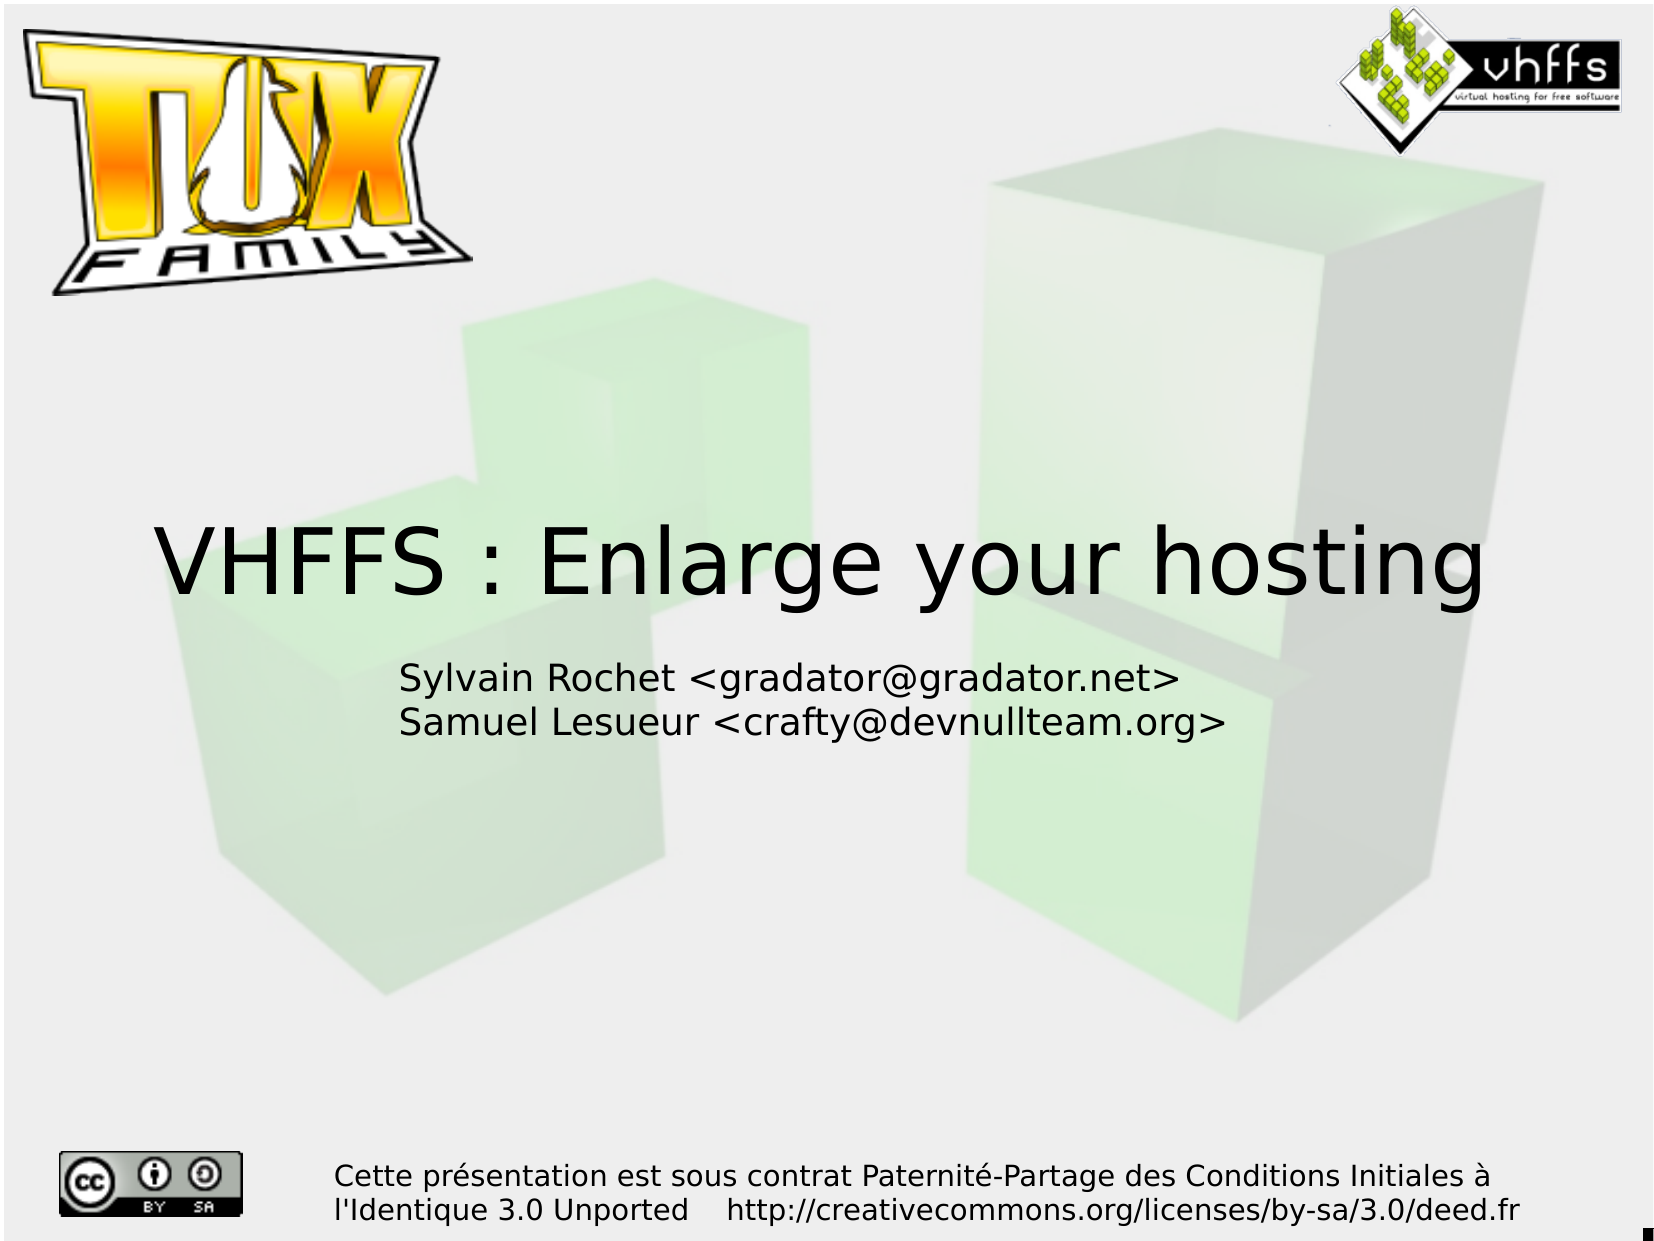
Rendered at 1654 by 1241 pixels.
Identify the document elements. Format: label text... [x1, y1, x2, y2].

text_box Cette présentation est sous contrat Paternité-Partage des Conditions Initiales à l'Identique 3.0 Unported http://creativecommons.org/licenses/by-sa/3.0/deed.fr [319, 1151, 1536, 1235]
text_box Sylvain Rochet <gradator@gradator.net> Samuel Lesueur <crafty@devnullteam.org> [383, 649, 1329, 768]
text_box VHFFS : Enlarge your hosting [138, 501, 1536, 624]
text_box [1643, 1228, 1654, 1241]
picture [4, 0, 1654, 1241]
